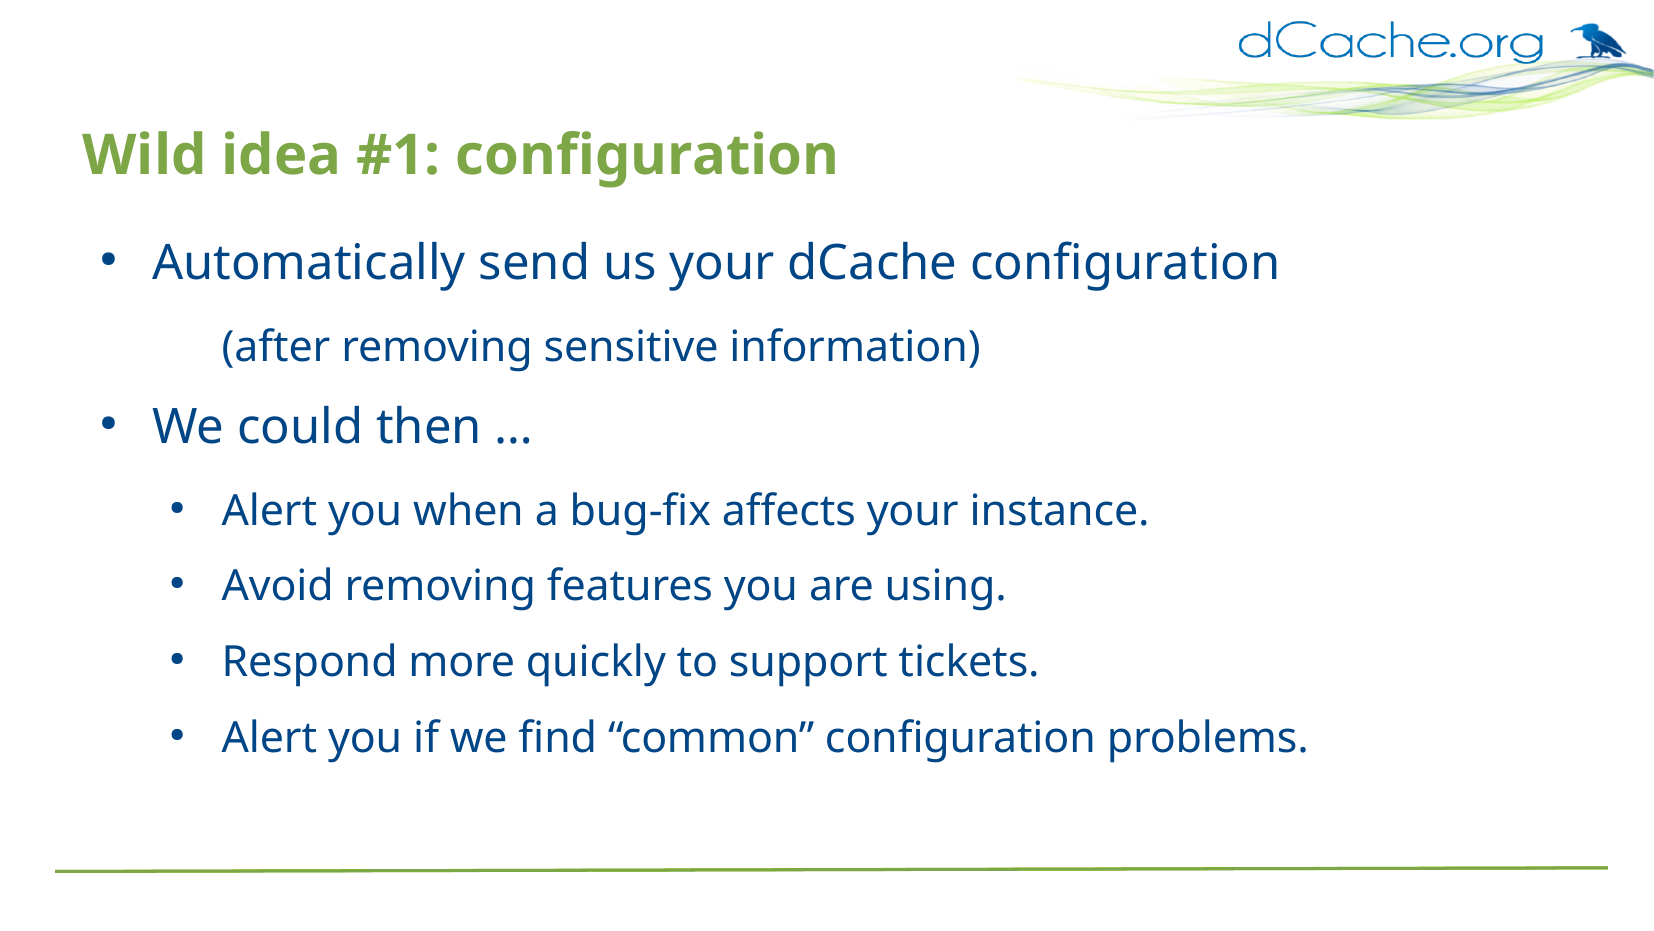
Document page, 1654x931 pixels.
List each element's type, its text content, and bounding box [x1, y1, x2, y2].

title Wild idea #1: configuration [82, 116, 1605, 189]
list Automatically send us your dCache configuration (after removing sensitive information) We could then … Alert you when a bug-fix affects your instance. Avoid removing features you are using. Respond more quickly to support tickets. Alert you if we find “common” configuration problems. [82, 227, 1571, 767]
picture [956, 12, 1654, 127]
